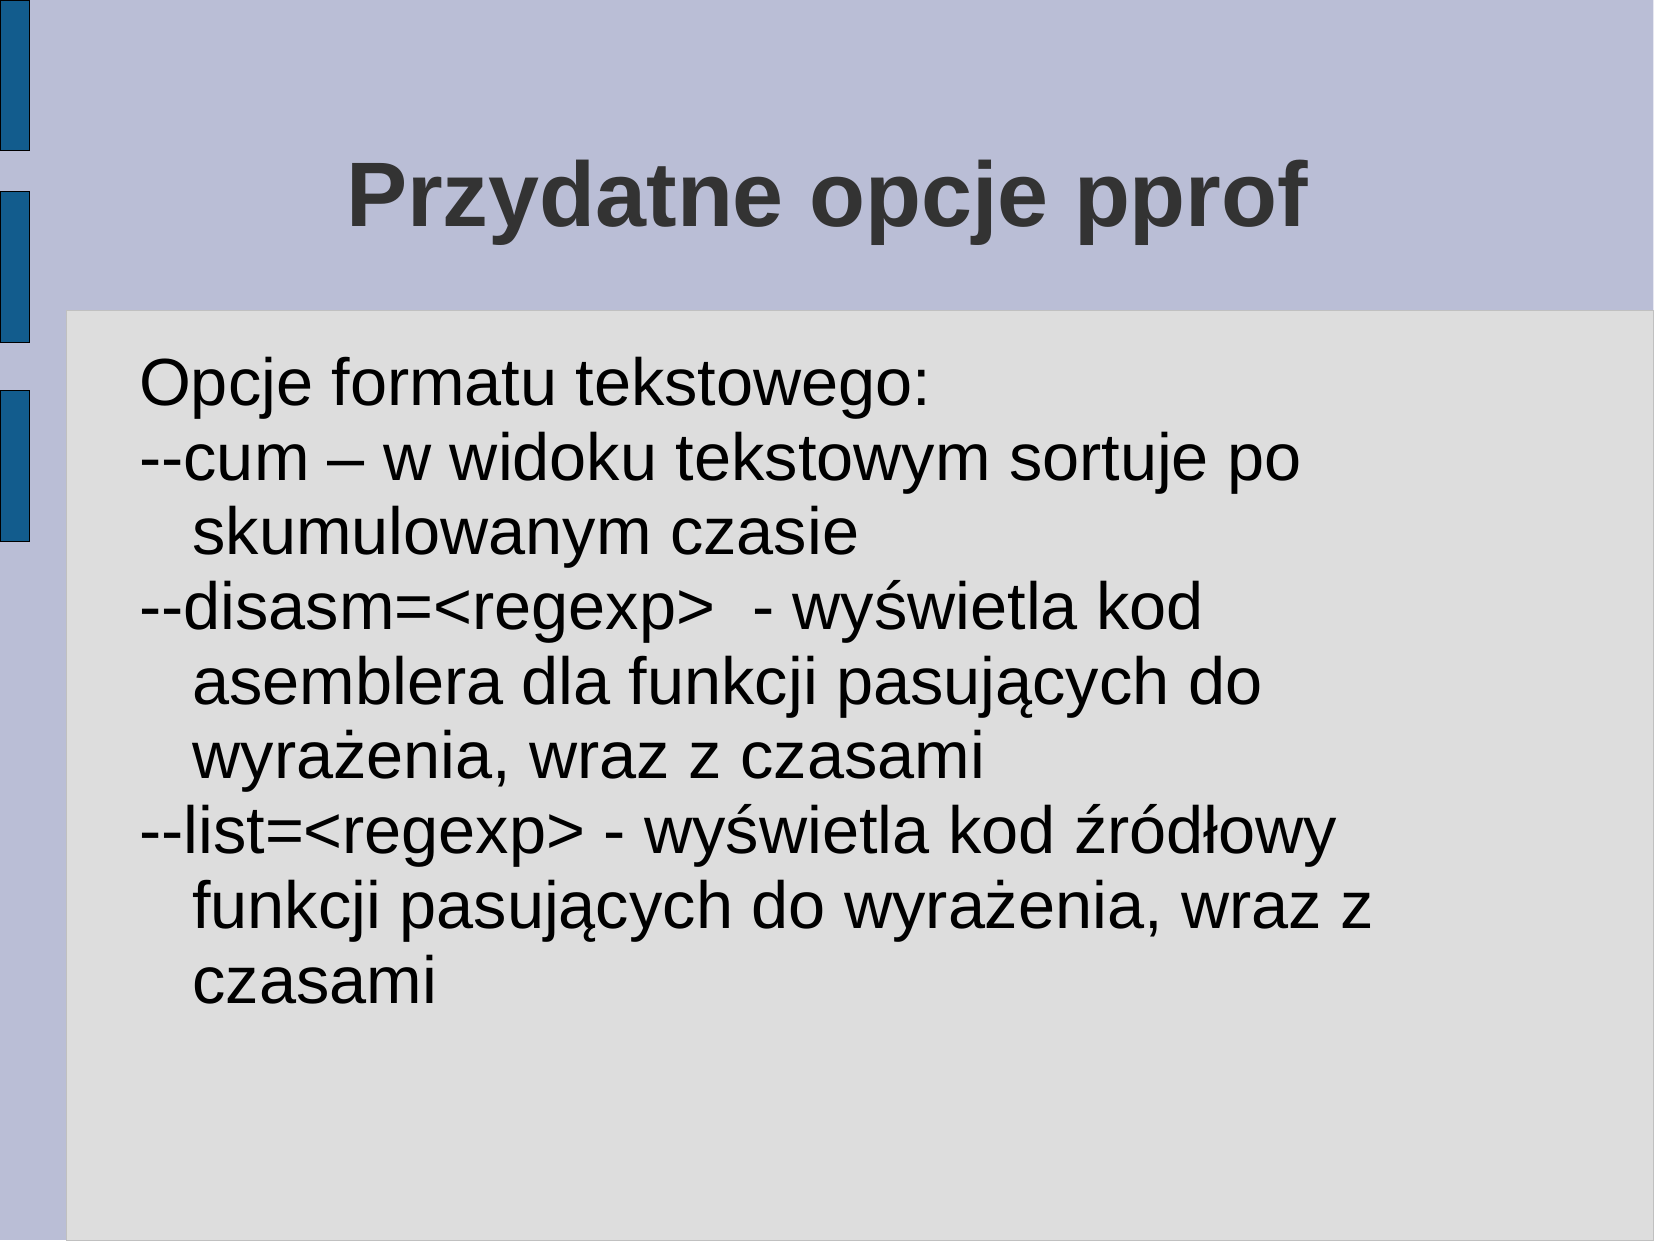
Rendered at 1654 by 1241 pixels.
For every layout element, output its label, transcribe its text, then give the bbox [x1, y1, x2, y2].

list Opcje formatu tekstowego: --cum – w widoku tekstowym sortuje po skumulowanym czasie --disasm=<regexp> - wyświetla kod asemblera dla funkcji pasujących do wyrażenia, wraz z czasami --list=<regexp> - wyświetla kod źródłowy funkcji pasujących do wyrażenia, wraz z czasami [121, 344, 1534, 1127]
title Przydatne opcje pprof [121, 91, 1534, 299]
